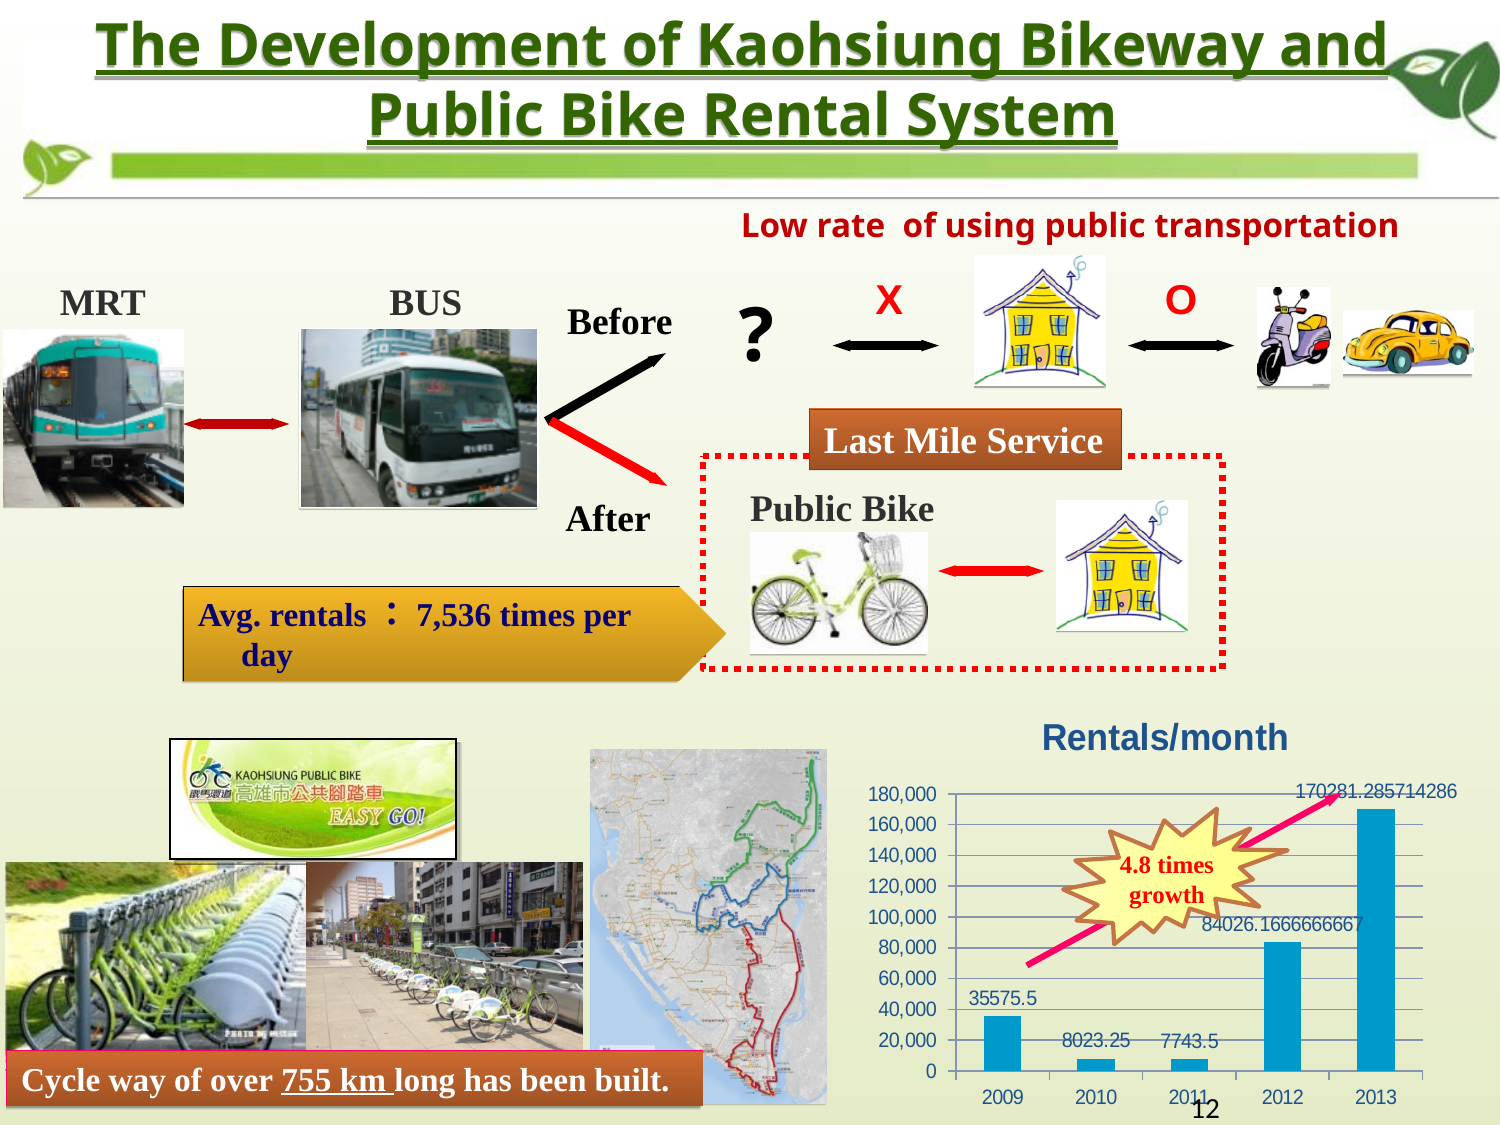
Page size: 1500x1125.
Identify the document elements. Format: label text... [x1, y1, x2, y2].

picture [1257, 287, 1331, 386]
text_box Public Bike [735, 477, 950, 537]
text_box Avg. rentals：7,536 times per day [182, 586, 727, 681]
text_box After [525, 486, 691, 548]
text_box 4.8 times growth [1063, 808, 1288, 945]
picture [1056, 500, 1188, 631]
picture [590, 749, 827, 1104]
title The Development of Kaohsiung Bikeway and Public Bike Rental System [60, 0, 1426, 151]
picture [5, 862, 583, 1069]
text_box Last Mile Service [809, 409, 1121, 469]
picture [974, 255, 1106, 386]
chart [856, 692, 1465, 1118]
text_box Low rate of using public transportation [667, 196, 1500, 293]
picture [171, 739, 455, 859]
picture [750, 532, 928, 654]
text_box MRT [45, 270, 161, 330]
text_box Cycle way of over 755 km long has been built. [6, 1050, 703, 1106]
text_box O [1143, 265, 1220, 332]
text_box Before [549, 289, 679, 350]
picture [23, 41, 1500, 197]
text_box BUS [374, 270, 477, 330]
text_box ? [679, 279, 833, 384]
picture [1343, 310, 1474, 374]
text_box 12 [1175, 1082, 1500, 1123]
text_box X [851, 265, 928, 332]
picture [300, 329, 538, 507]
picture [3, 329, 184, 507]
